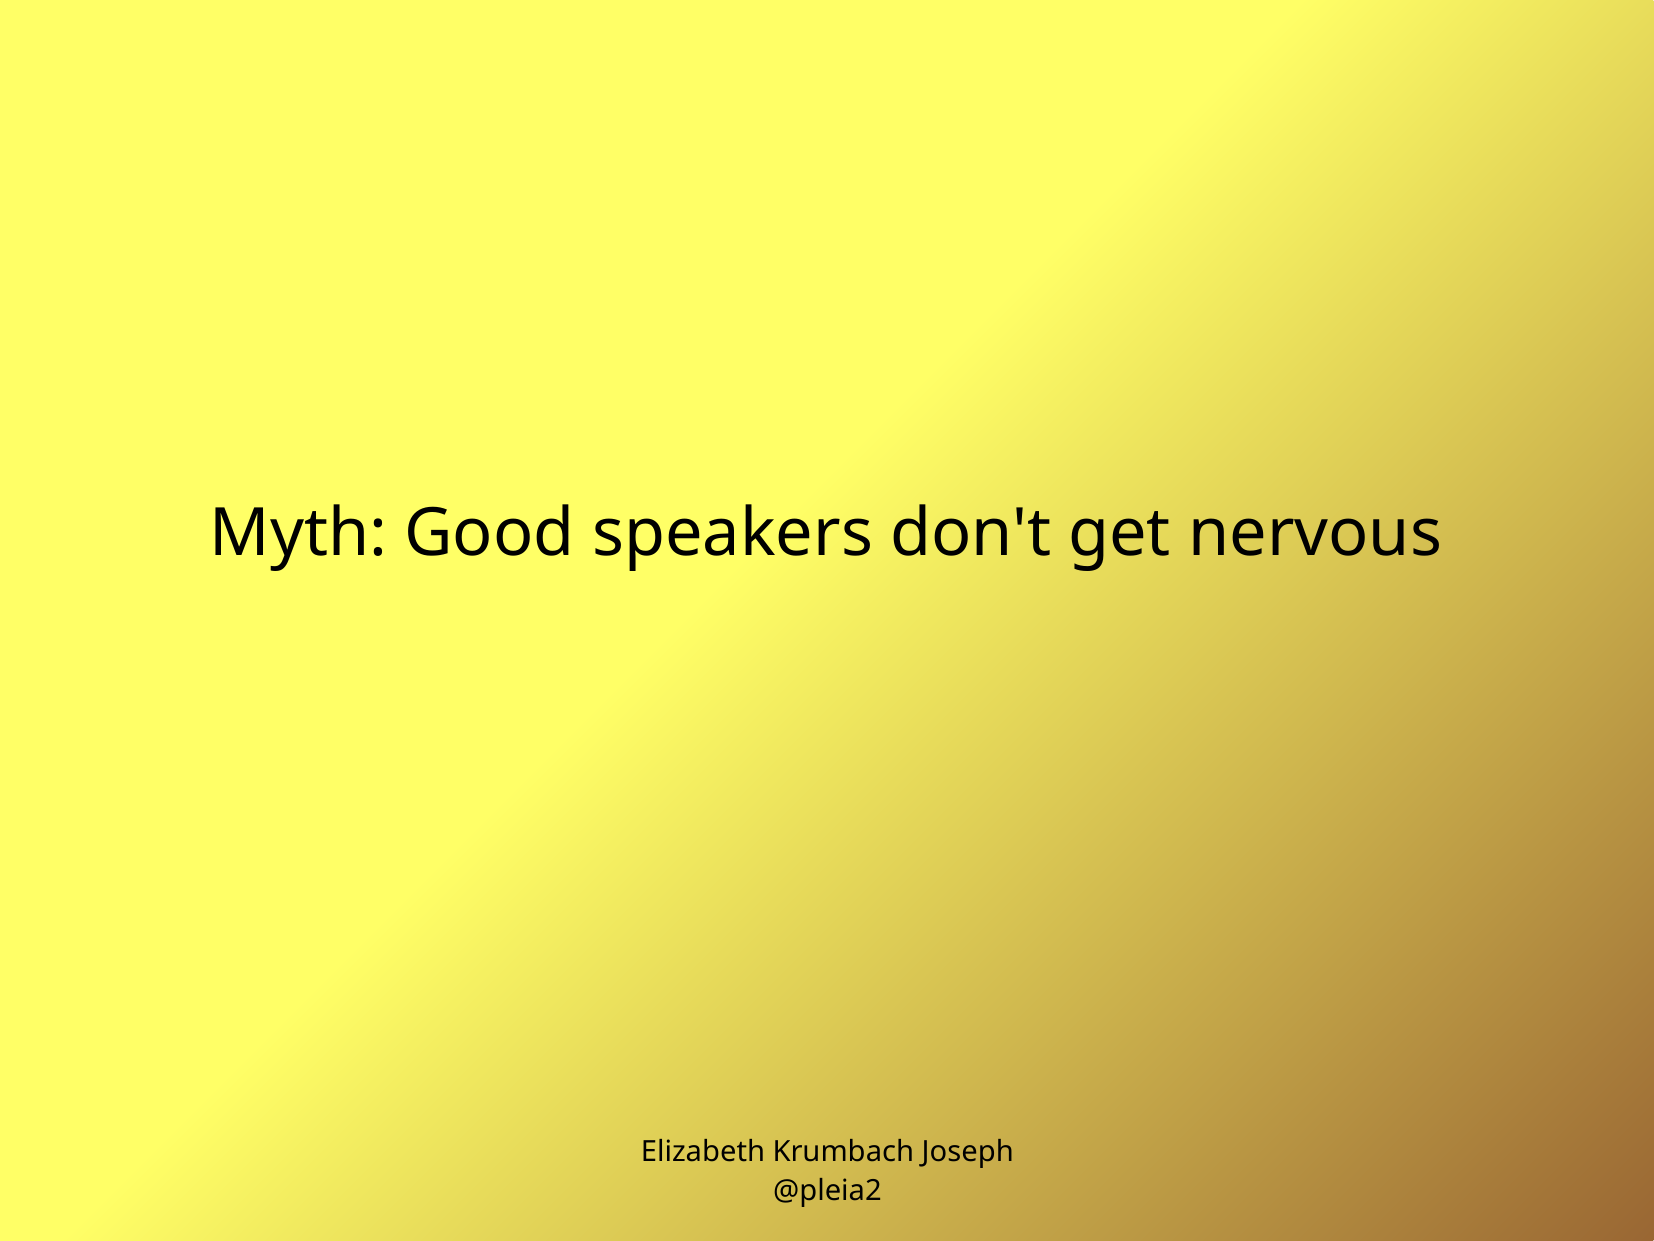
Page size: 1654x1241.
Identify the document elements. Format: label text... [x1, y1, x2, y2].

subtitle Myth: Good speakers don't get nervous [82, 49, 1571, 1010]
